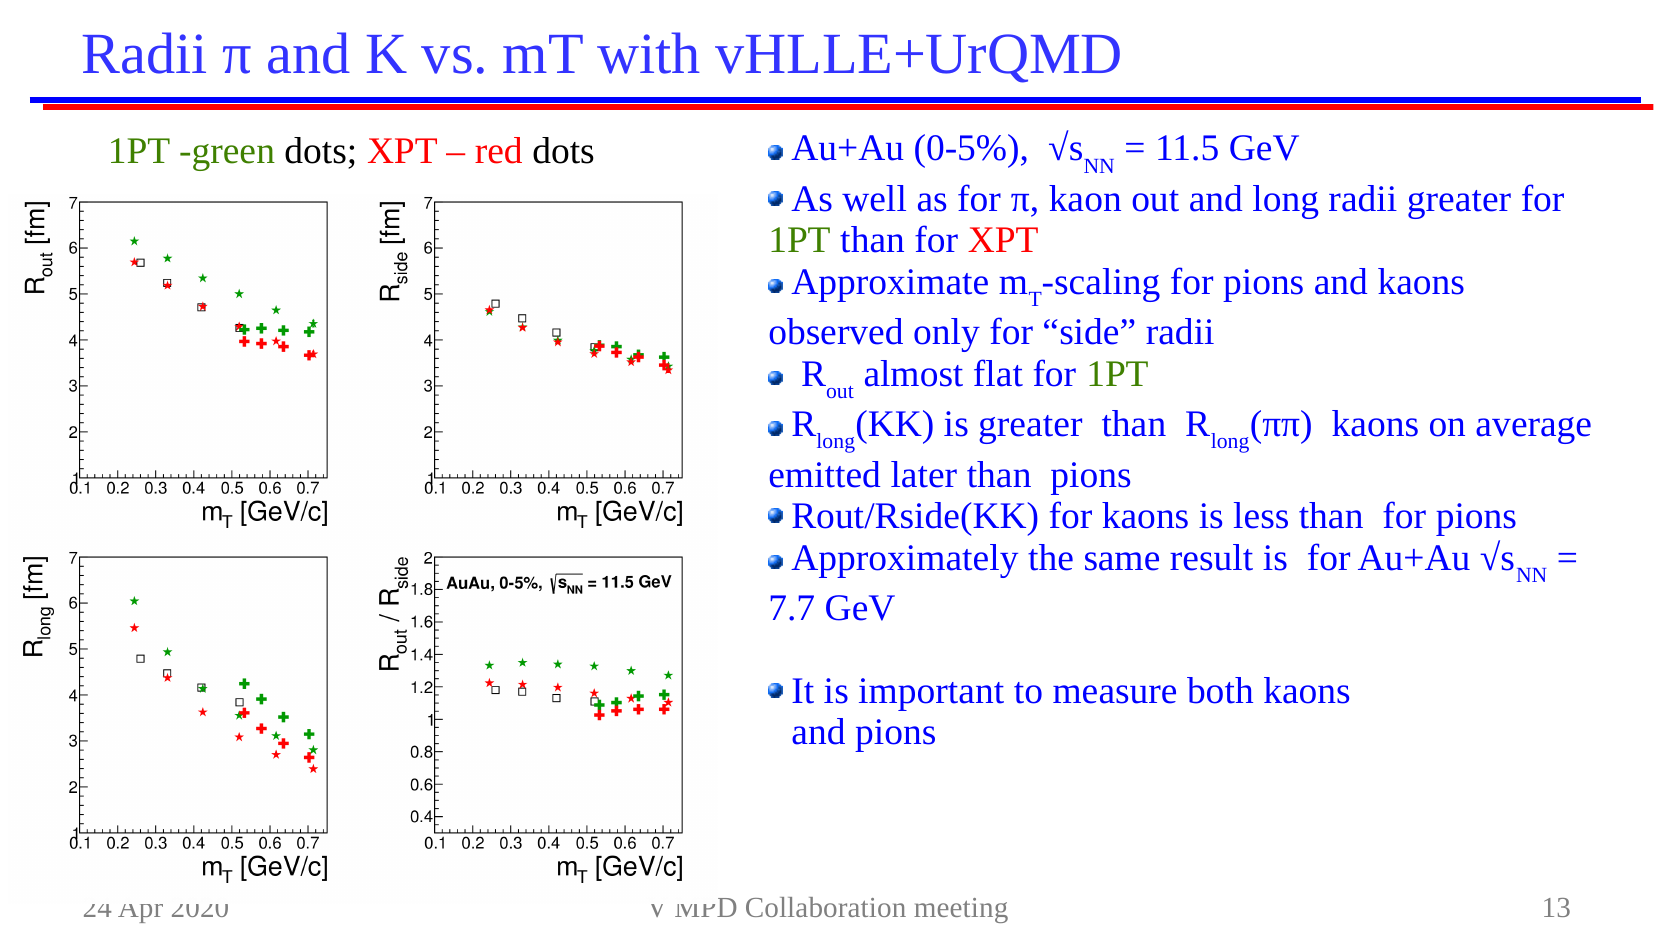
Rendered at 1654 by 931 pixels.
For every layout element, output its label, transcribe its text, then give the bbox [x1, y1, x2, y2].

text_box 1PT -green dots; XPT – red dots [93, 122, 610, 179]
picture [8, 194, 718, 904]
text_box Au+Au (0-5%), √sNN = 11.5 GeV As well as for π, kaon out and long radii greater for 1PT than for XPT Approximate mT-scaling for pions and kaons observed only for “side” radii Rout almost flat for 1PT Rlong(KK) is greater than Rlong(ππ) kaons on average emitted later than pions Rout/Rside(KK) for kaons is less than for pions Approximately the same result is for Au+Au √sNN = 7.7 GeV It is important to measure both kaons and pions [753, 119, 1612, 931]
title Radii π and K vs. mT with vHLLE+UrQMD [81, 7, 1570, 91]
